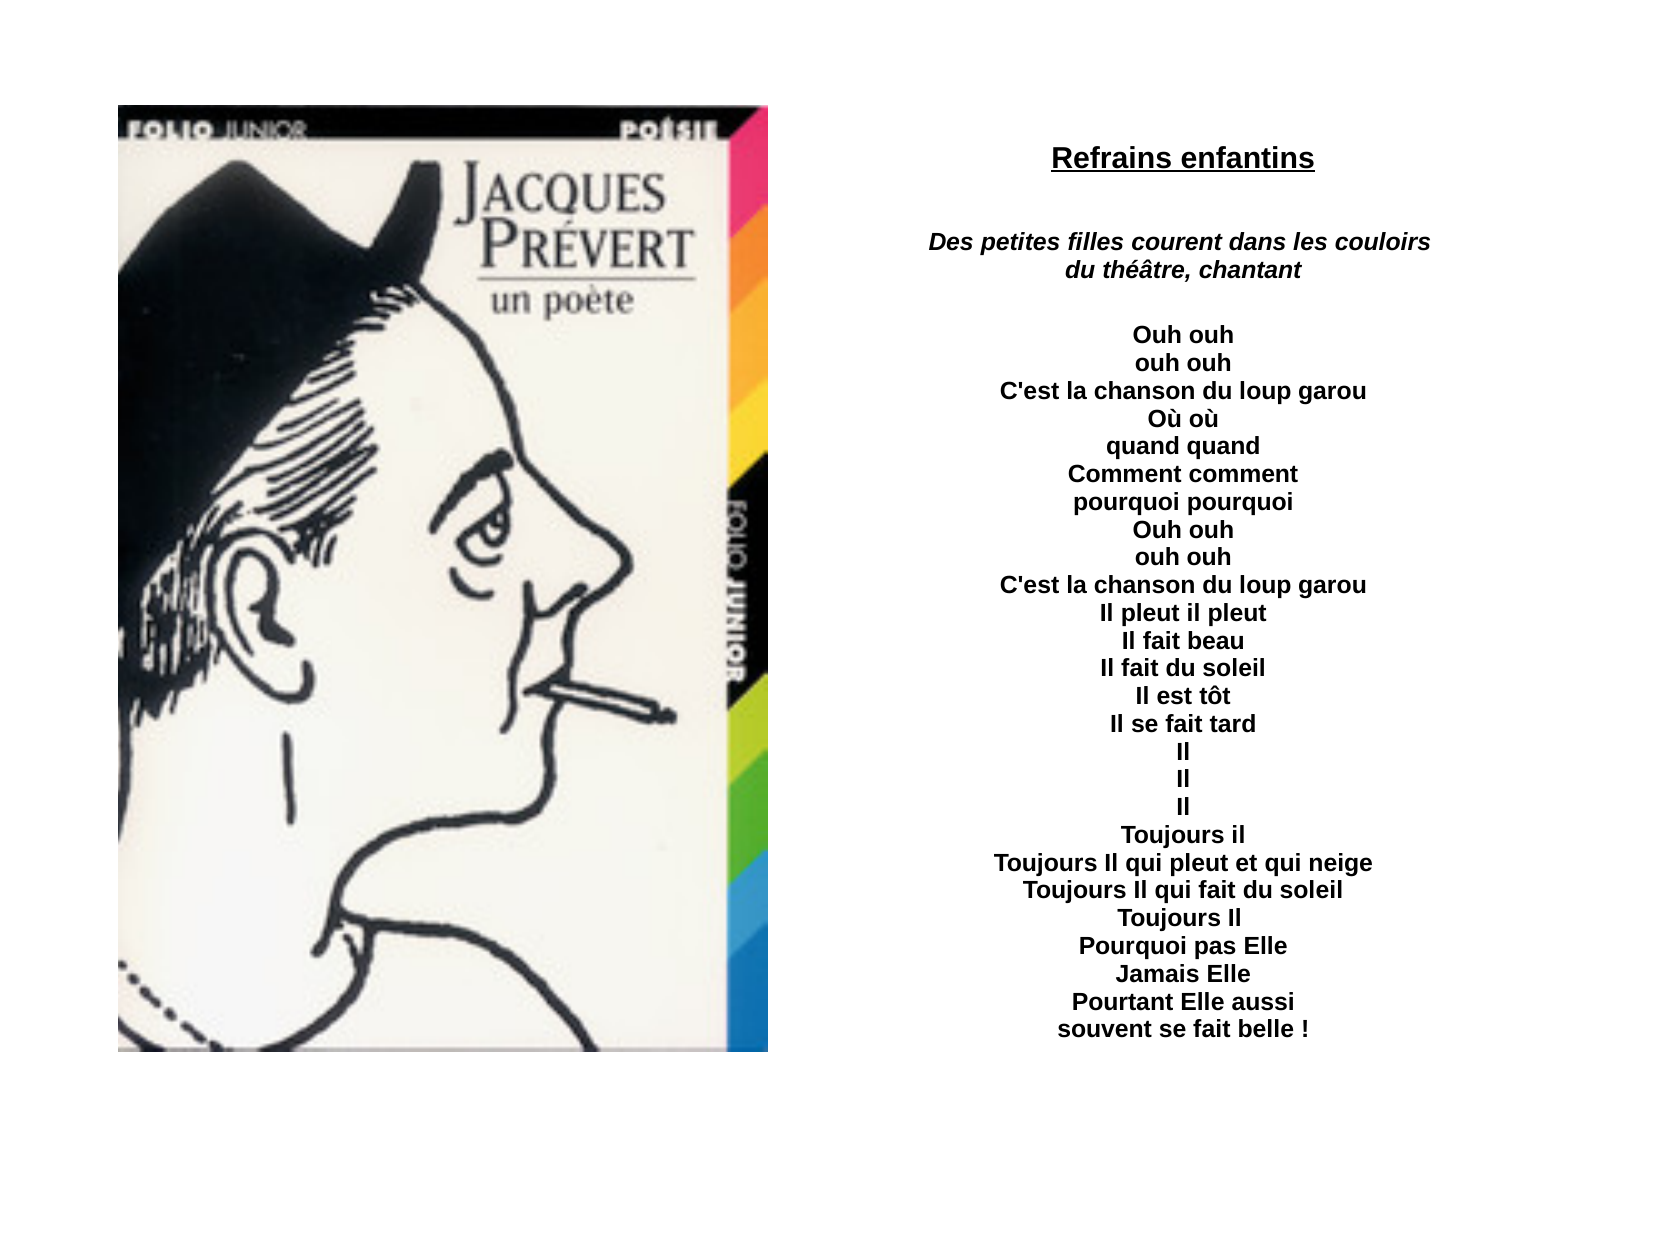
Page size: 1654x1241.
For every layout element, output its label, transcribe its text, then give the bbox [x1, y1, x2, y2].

picture [118, 105, 768, 1052]
list Refrains enfantins Des petites filles courent dans les couloirs du théâtre, chantant Ouh ouh ouh ouh C'est la chanson du loup garou Où où quand quand Comment comment pourquoi pourquoi Ouh ouh ouh ouh C'est la chanson du loup garou Il pleut il pleut Il fait beau Il fait du soleil Il est tôt Il se fait tard Il Il Il Toujours il Toujours Il qui pleut et qui neige Toujours Il qui fait du soleil Toujours Il Pourquoi pas Elle Jamais Elle Pourtant Elle aussi souvent se fait belle ! [828, 106, 1539, 1052]
